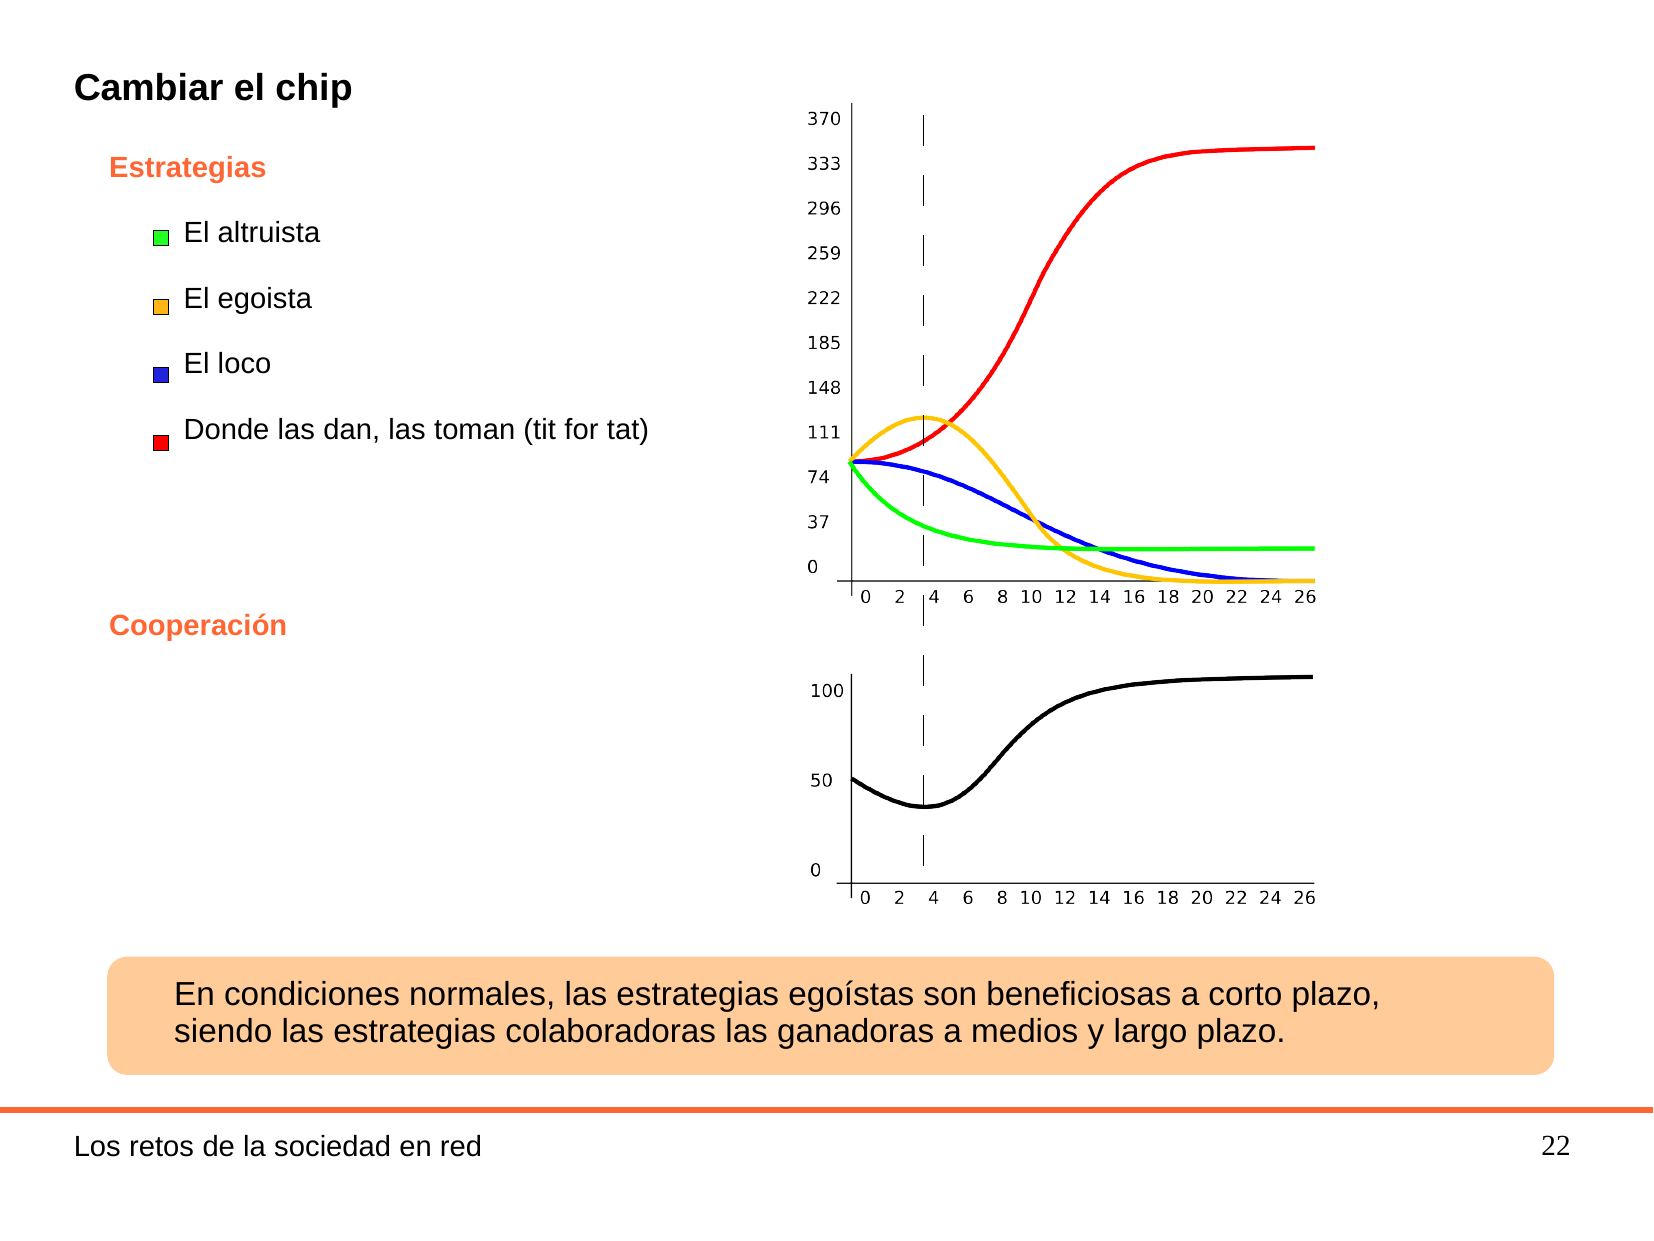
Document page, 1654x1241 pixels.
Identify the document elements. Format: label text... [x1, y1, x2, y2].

text_box Los retos de la sociedad en red [59, 1122, 975, 1172]
picture [811, 673, 1315, 904]
text_box [153, 435, 169, 451]
text_box [107, 956, 1555, 1075]
text_box [153, 367, 169, 383]
text_box [153, 299, 169, 315]
text_box En condiciones normales, las estrategias egoístas son beneficiosas a corto plazo, siendo las estrategias colaboradoras las ganadoras a medios y largo plazo. [159, 968, 1518, 1061]
text_box [153, 230, 169, 246]
text_box Cambiar el chip Estrategias El altruista El egoista El loco Donde las dan, las toman (tit for tat) Cooperación [59, 59, 1211, 675]
picture [808, 102, 1317, 603]
